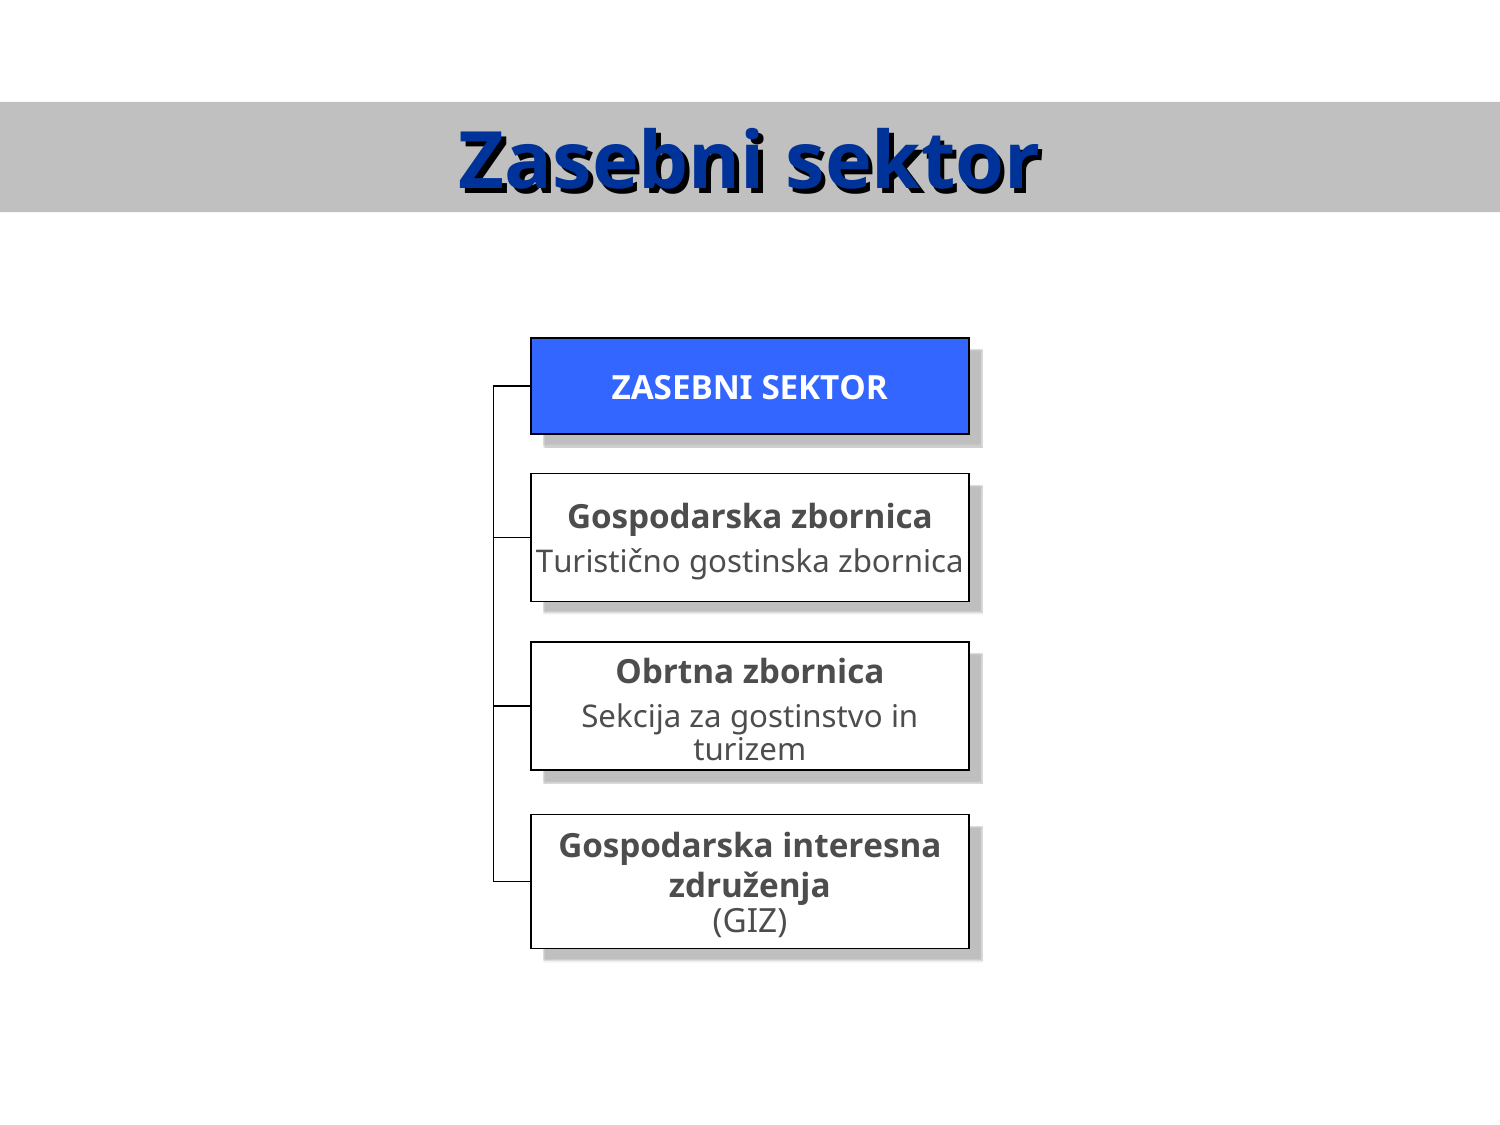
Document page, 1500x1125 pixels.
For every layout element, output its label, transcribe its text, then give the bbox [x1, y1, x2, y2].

text_box Obrtna zbornica Sekcija za gostinstvo in turizem [531, 642, 969, 771]
text_box Zasebni sektor [0, 101, 1500, 213]
text_box Gospodarska interesna združenja (GIZ)‏ [531, 814, 969, 949]
text_box ZASEBNI SEKTOR [531, 337, 969, 434]
text_box Gospodarska zbornica Turistično gostinska zbornica [531, 473, 969, 602]
